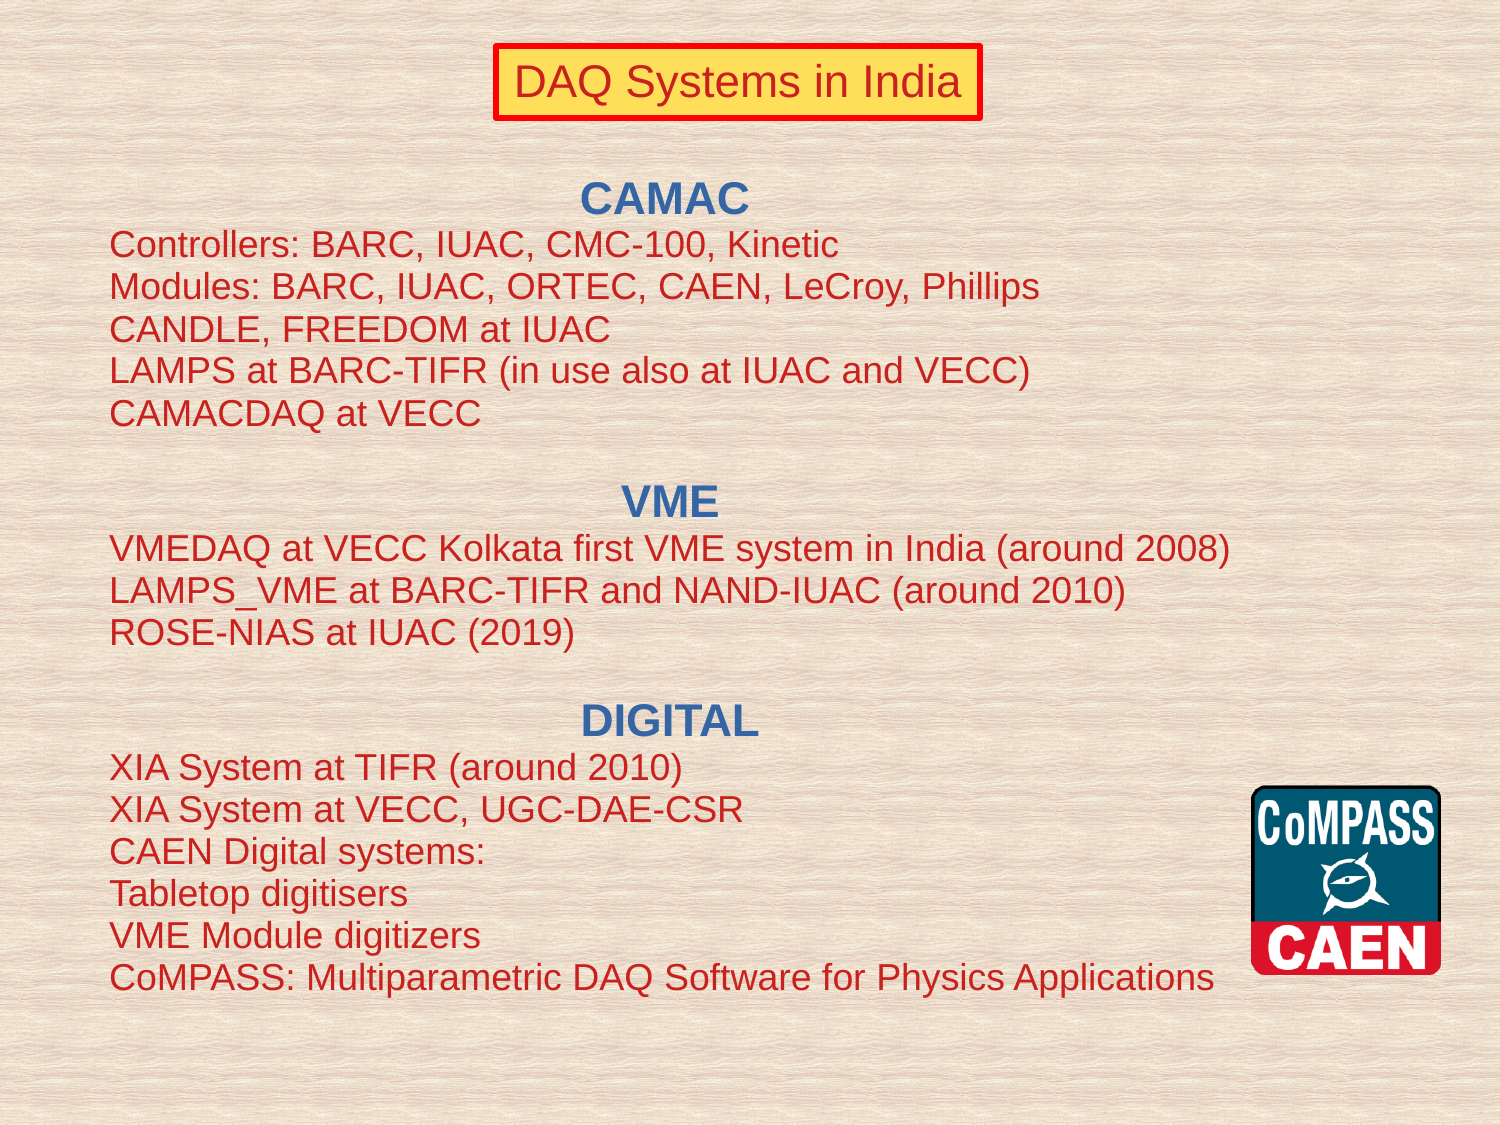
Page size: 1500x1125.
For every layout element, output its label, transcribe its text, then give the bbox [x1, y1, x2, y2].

text_box CAMAC Controllers: BARC, IUAC, CMC-100, Kinetic Modules: BARC, IUAC, ORTEC, CAEN, LeCroy, Phillips CANDLE, FREEDOM at IUAC LAMPS at BARC-TIFR (in use also at IUAC and VECC) CAMACDAQ at VECC VME VMEDAQ at VECC Kolkata first VME system in India (around 2008) LAMPS_VME at BARC-TIFR and NAND-IUAC (around 2010) ROSE-NIAS at IUAC (2019) DIGITAL XIA System at TIFR (around 2010) XIA System at VECC, UGC-DAE-CSR CAEN Digital systems: Tabletop digitisers VME Module digitizers CoMPASS: Multiparametric DAQ Software for Physics Applications [94, 165, 1453, 1048]
text_box DAQ Systems in India [496, 46, 980, 119]
picture [1251, 785, 1441, 975]
